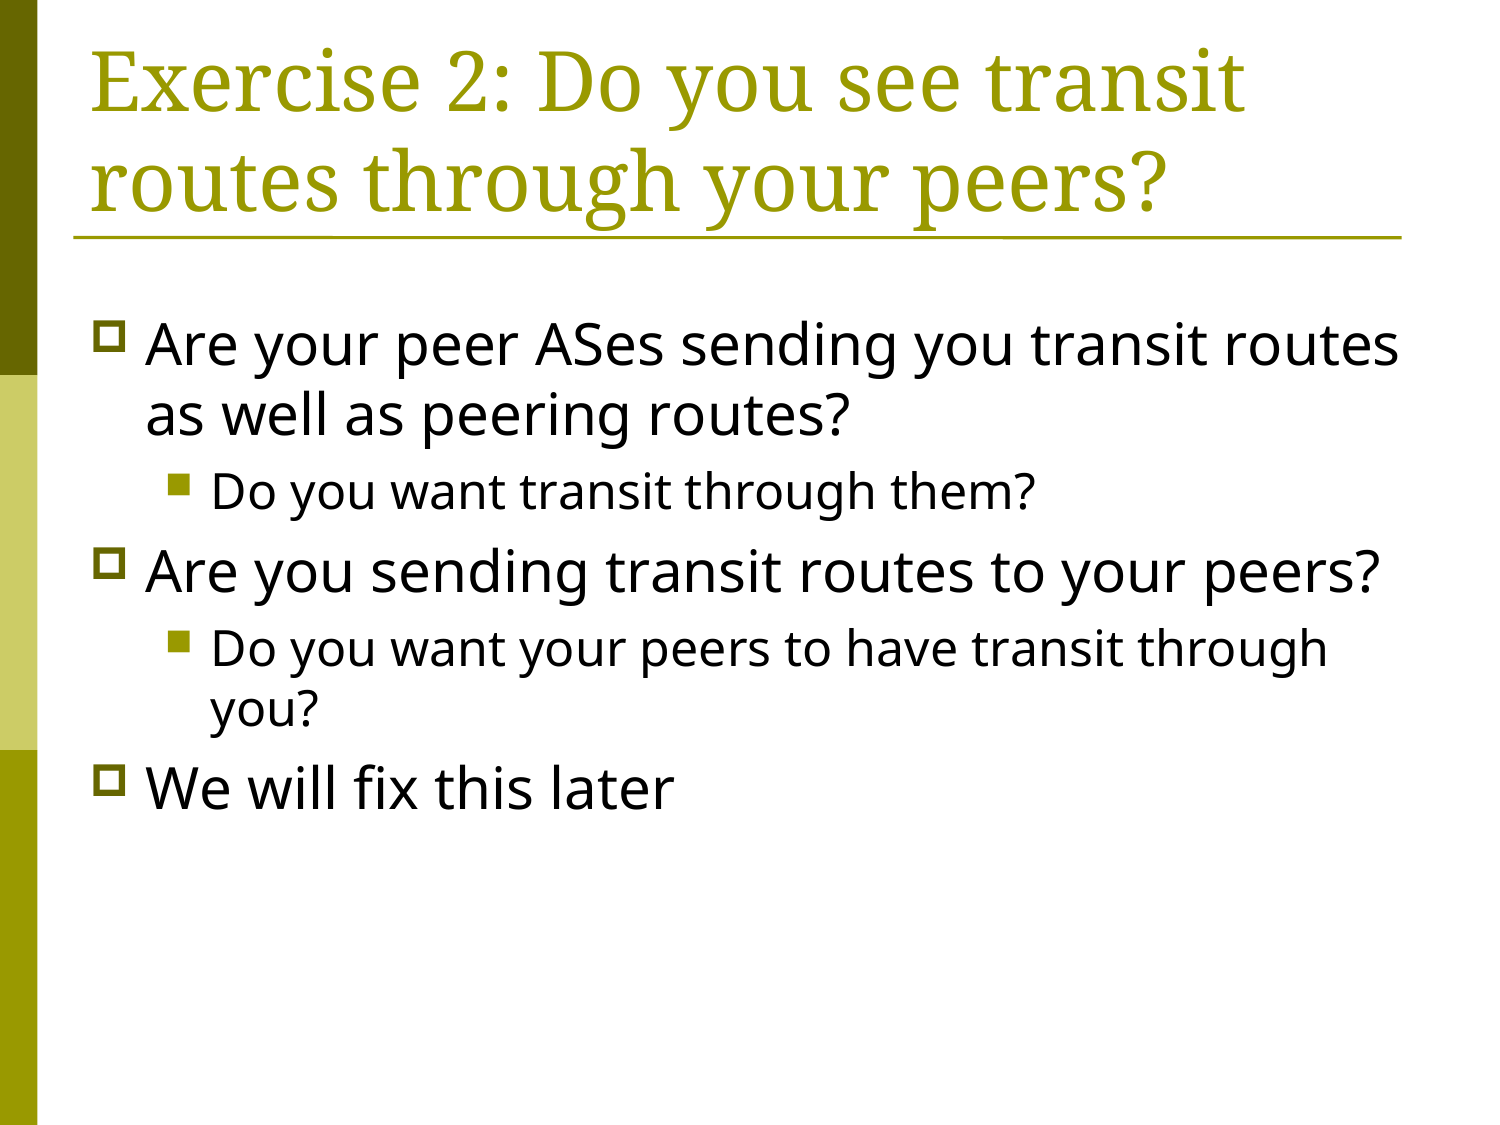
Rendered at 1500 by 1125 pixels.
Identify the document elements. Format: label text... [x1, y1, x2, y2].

title Exercise 2: Do you see transit routes through your peers? [75, 0, 1426, 236]
list Are your peer ASes sending you transit routes as well as peering routes? Do you want transit through them? Are you sending transit routes to your peers? Do you want your peers to have transit through you? We will fix this later [75, 299, 1426, 976]
